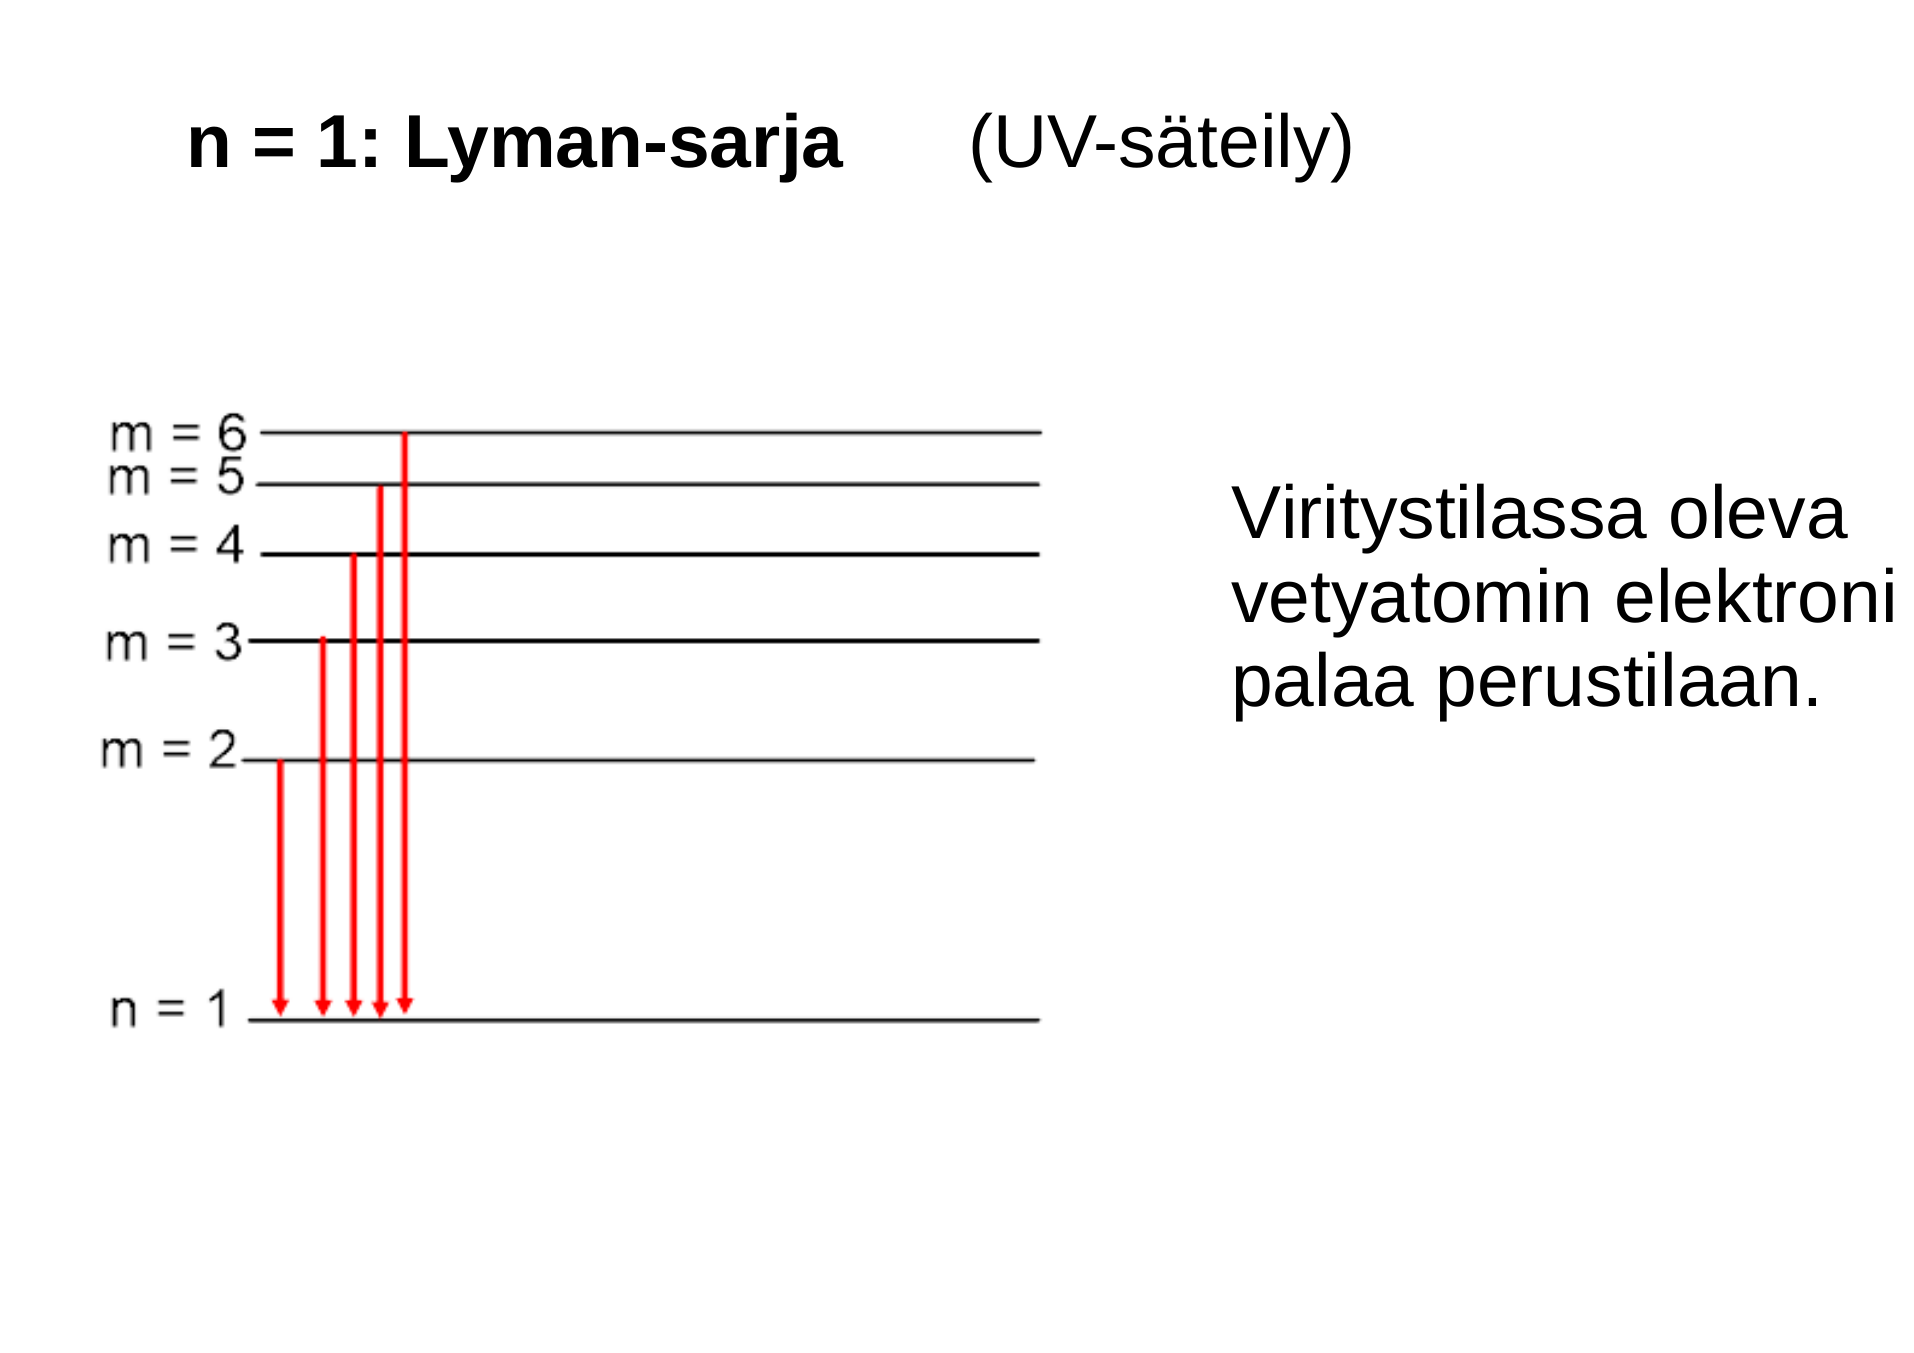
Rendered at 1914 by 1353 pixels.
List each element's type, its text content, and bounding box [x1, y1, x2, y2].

text_box Viritystilassa oleva vetyatomin elektroni palaa perustilaan. [1216, 463, 1914, 938]
text_box n = 1: Lyman-sarja (UV-säteily) [171, 92, 1682, 384]
picture [27, 298, 1086, 1108]
